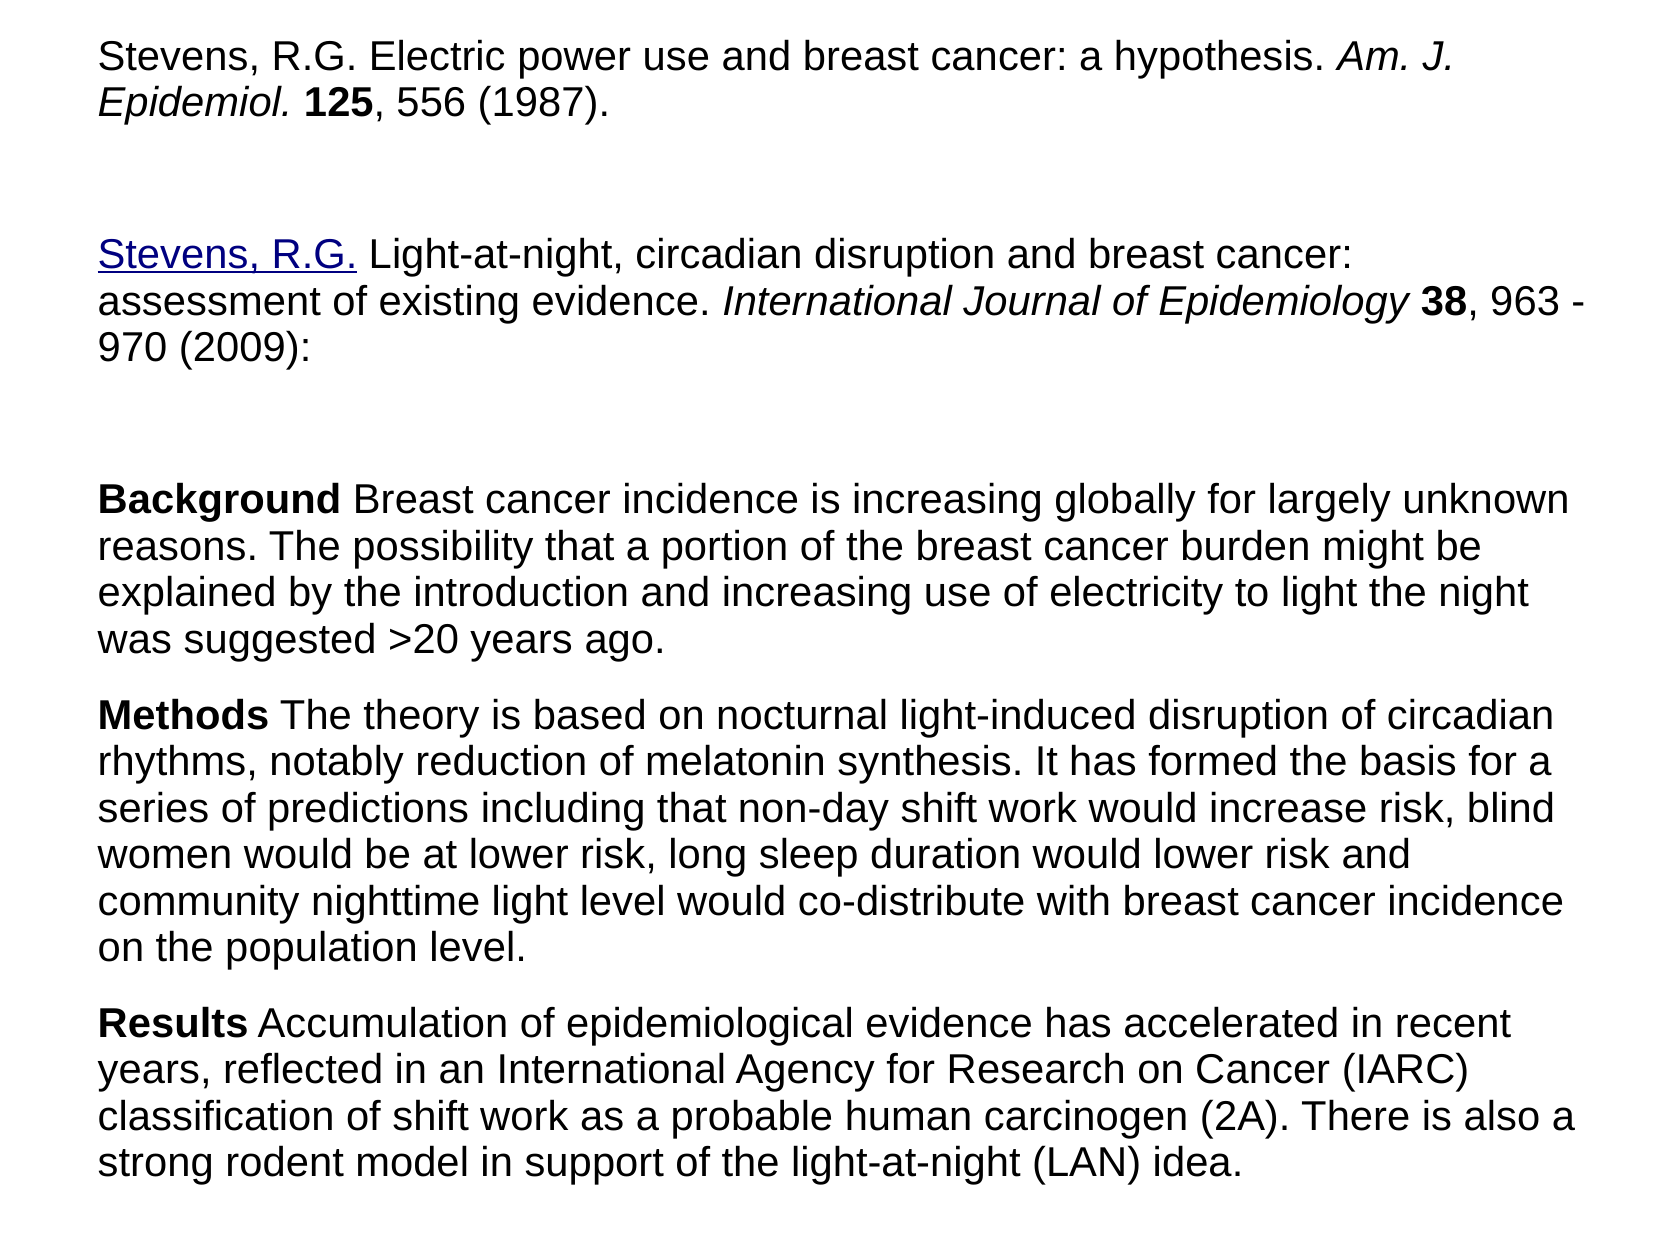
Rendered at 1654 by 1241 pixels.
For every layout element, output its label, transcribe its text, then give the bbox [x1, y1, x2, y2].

title [82, 23, 1571, 283]
list Stevens, R.G. Electric power use and breast cancer: a hypothesis. Am. J. Epidemiol. 125, 556 (1987). Stevens, R.G. Light-at-night, circadian disruption and breast cancer: assessment of existing evidence. International Journal of Epidemiology 38, 963 -970 (2009): Background Breast cancer incidence is increasing globally for largely unknown reasons. The possibility that a portion of the breast cancer burden might be explained by the introduction and increasing use of electricity to light the night was suggested >20 years ago. Methods The theory is based on nocturnal light-induced disruption of circadian rhythms, notably reduction of melatonin synthesis. It has formed the basis for a series of predictions including that non-day shift work would increase risk, blind women would be at lower risk, long sleep duration would lower risk and community nighttime light level would co-distribute with breast cancer incidence on the population level. Results Accumulation of epidemiological evidence has accelerated in recent years, reflected in an International Agency for Research on Cancer (IARC) classification of shift work as a probable human carcinogen (2A). There is also a strong rodent model in support of the light-at-night (LAN) idea. [97, 32, 1586, 1206]
